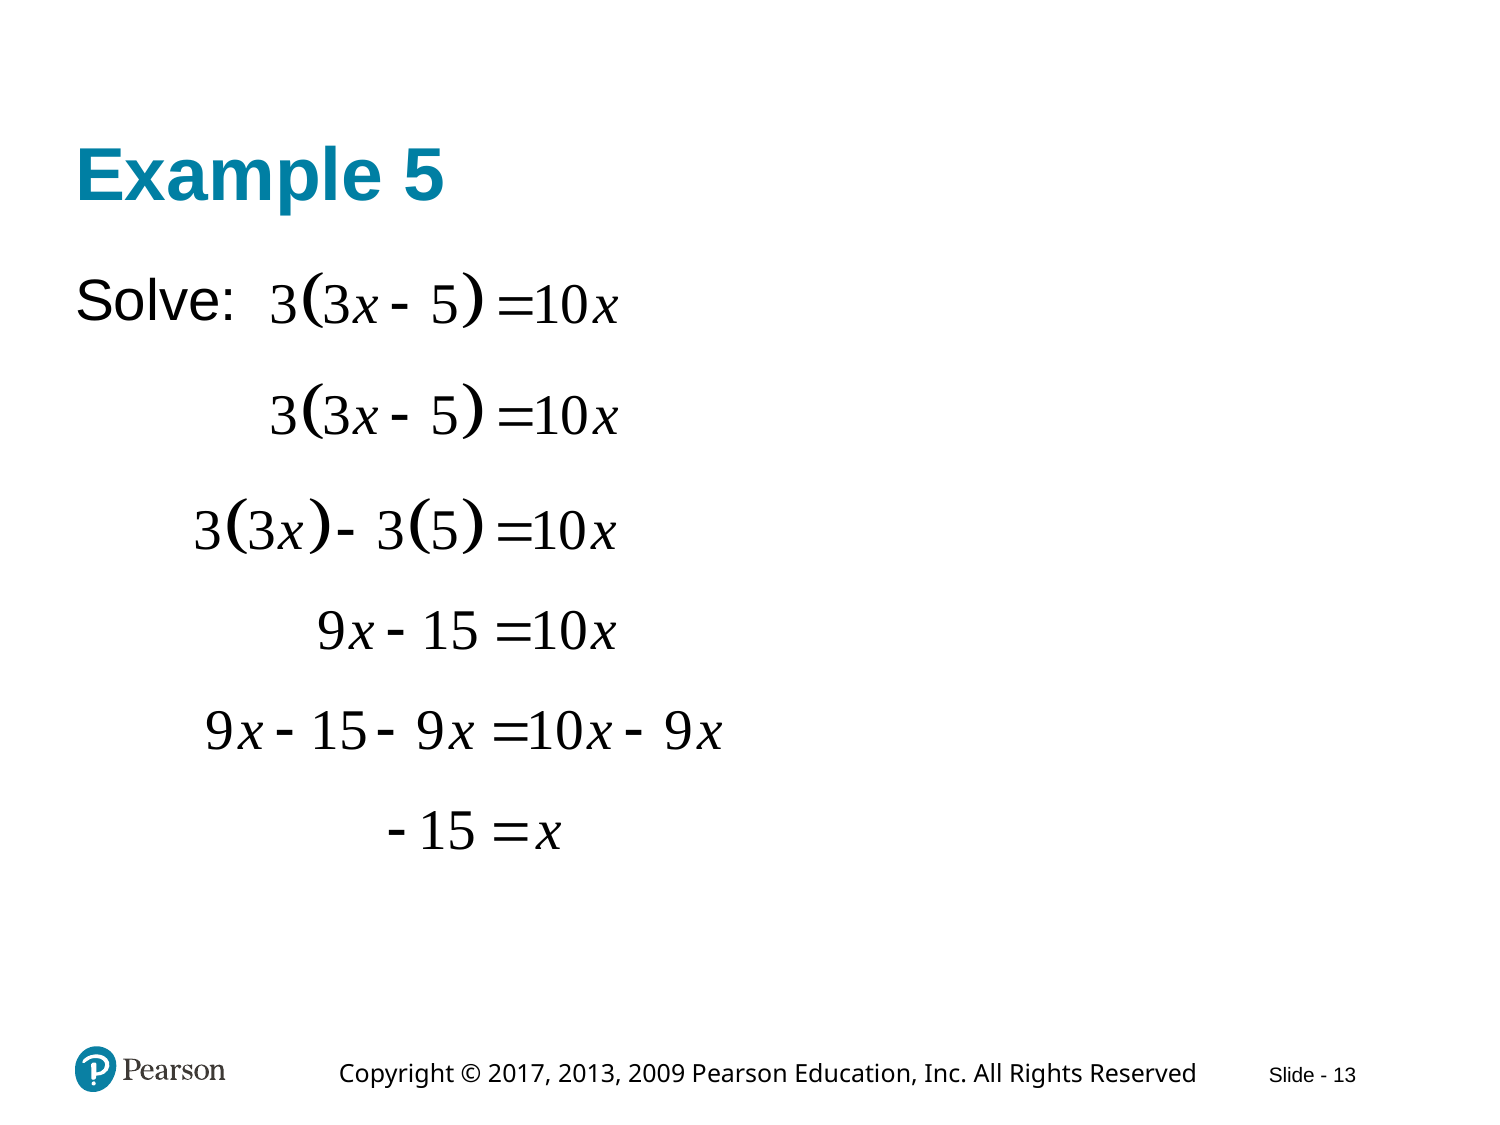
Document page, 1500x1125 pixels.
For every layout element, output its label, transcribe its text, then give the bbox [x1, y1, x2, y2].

chart [204, 705, 727, 756]
chart [384, 805, 566, 856]
chart [267, 267, 624, 350]
chart [267, 379, 624, 462]
list Solve: [75, 262, 238, 338]
title Example 5 [75, 35, 1425, 216]
chart [315, 605, 621, 656]
chart [192, 494, 622, 577]
